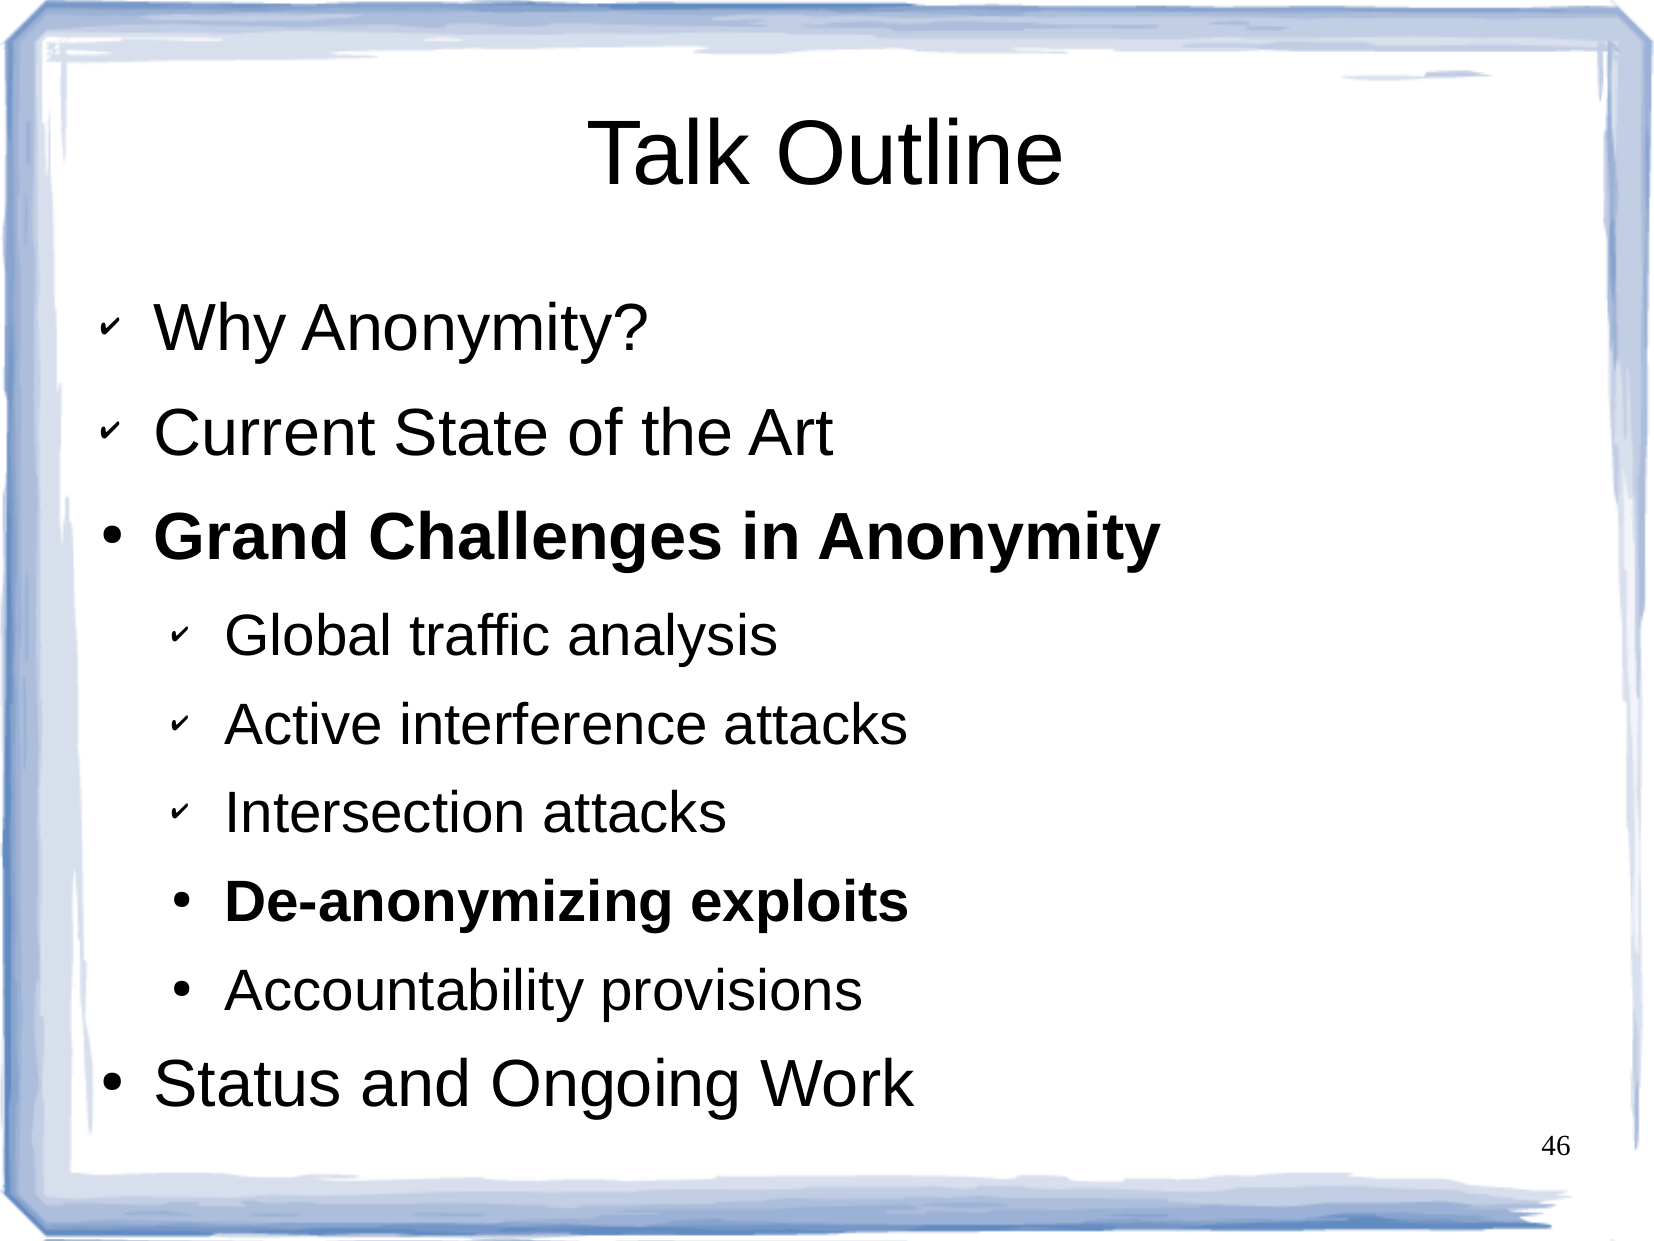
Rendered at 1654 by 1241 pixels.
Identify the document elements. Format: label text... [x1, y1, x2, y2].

title Talk Outline [82, 49, 1571, 257]
list Why Anonymity? Current State of the Art Grand Challenges in Anonymity Global traffic analysis Active interference attacks Intersection attacks De-anonymizing exploits Accountability provisions Status and Ongoing Work [82, 290, 1571, 1120]
picture [0, 0, 1654, 1241]
